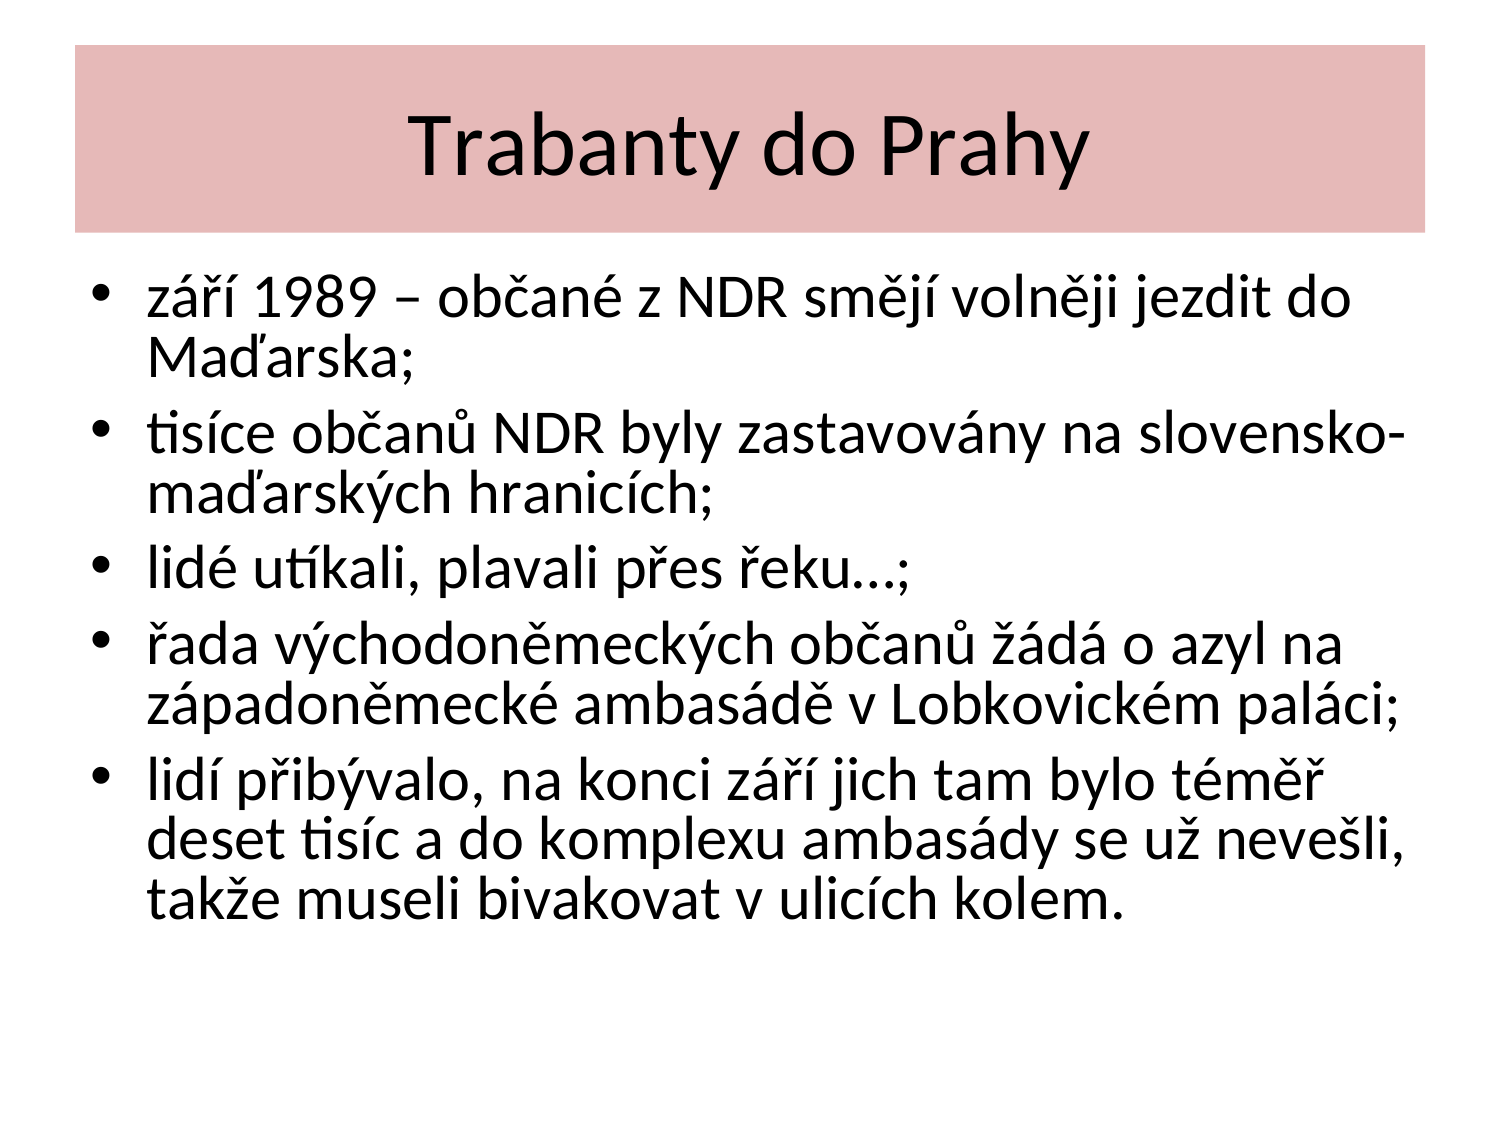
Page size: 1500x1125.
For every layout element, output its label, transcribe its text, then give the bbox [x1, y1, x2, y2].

list září 1989 – občané z NDR smějí volněji jezdit do Maďarska; tisíce občanů NDR byly zastavovány na slovensko-maďarských hranicích; lidé utíkali, plavali přes řeku…; řada východoněmeckých občanů žádá o azyl na západoněmecké ambasádě v Lobkovickém paláci; lidí přibývalo, na konci září jich tam bylo téměř deset tisíc a do komplexu ambasády se už nevešli, takže museli bivakovat v ulicích kolem. [75, 262, 1426, 1006]
title Trabanty do Prahy [75, 45, 1426, 233]
